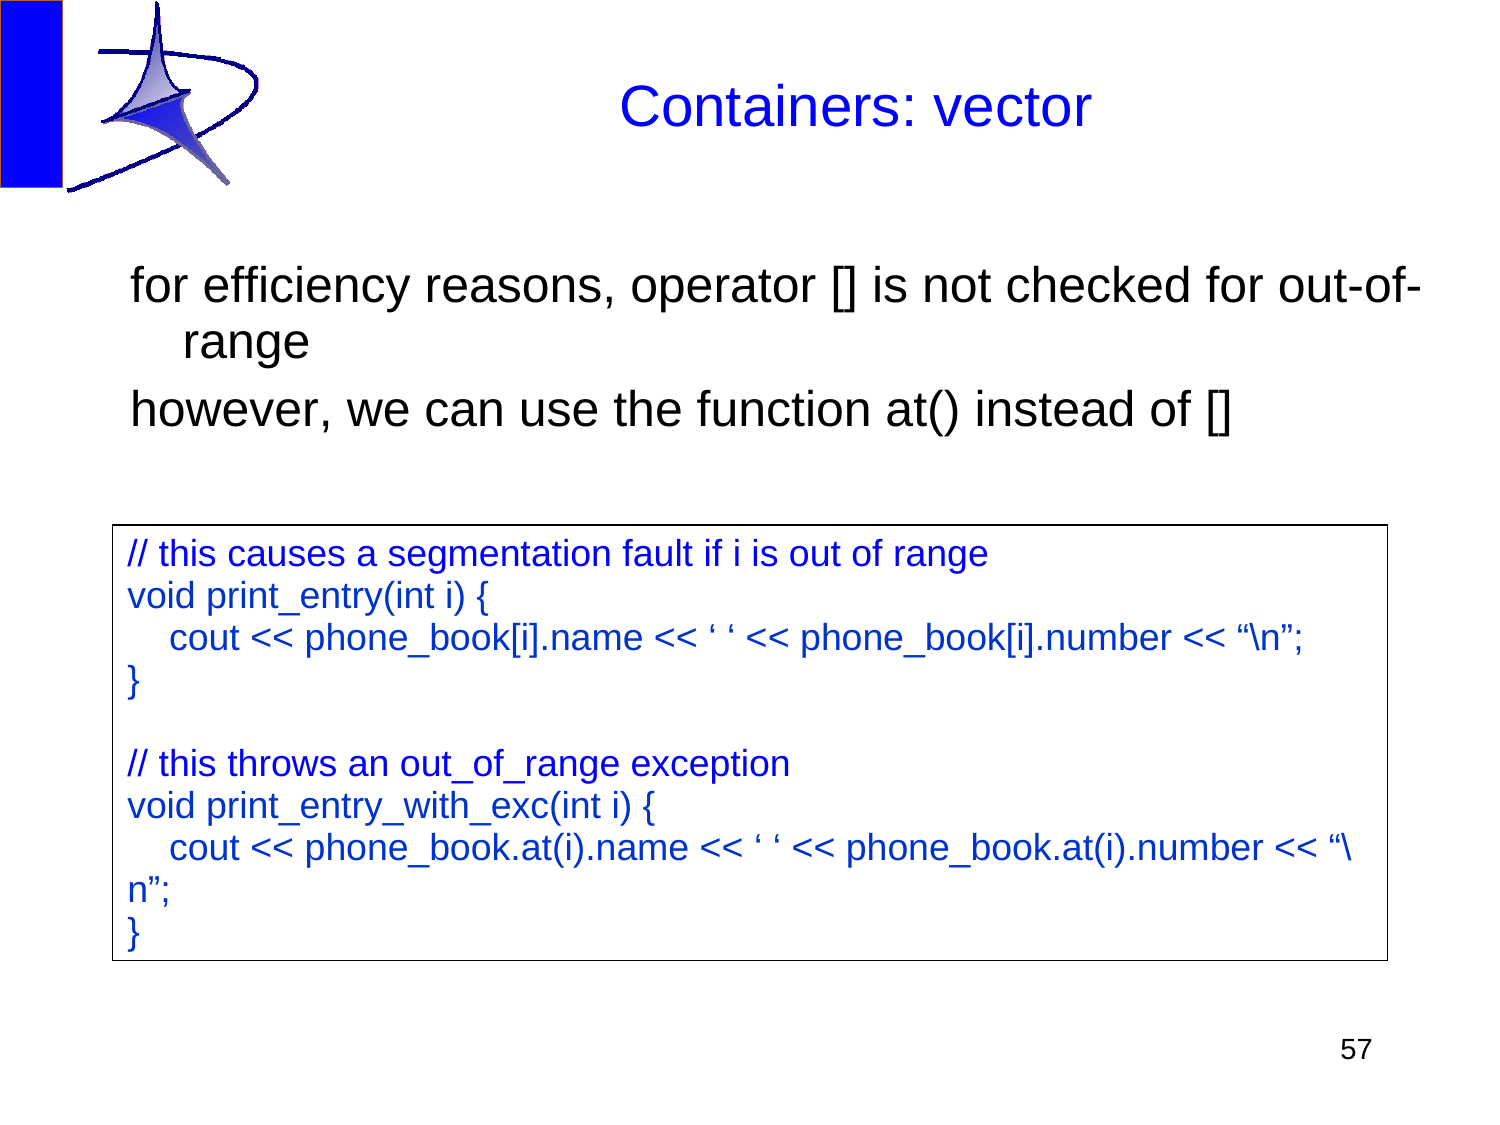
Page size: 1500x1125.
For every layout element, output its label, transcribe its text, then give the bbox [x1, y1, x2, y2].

title Containers: vector [262, 24, 1450, 188]
picture [62, 0, 263, 197]
list for efficiency reasons, operator [] is not checked for out-of-range however, we can use the function at() instead of [] [112, 249, 1450, 528]
text_box // this causes a segmentation fault if i is out of range void print_entry(int i) { cout << phone_book[i].name << ‘ ‘ << phone_book[i].number << “\n”; } // this throws an out_of_range exception void print_entry_with_exc(int i) { cout << phone_book.at(i).name << ‘ ‘ << phone_book.at(i).number << “\n”; } [112, 524, 1388, 961]
